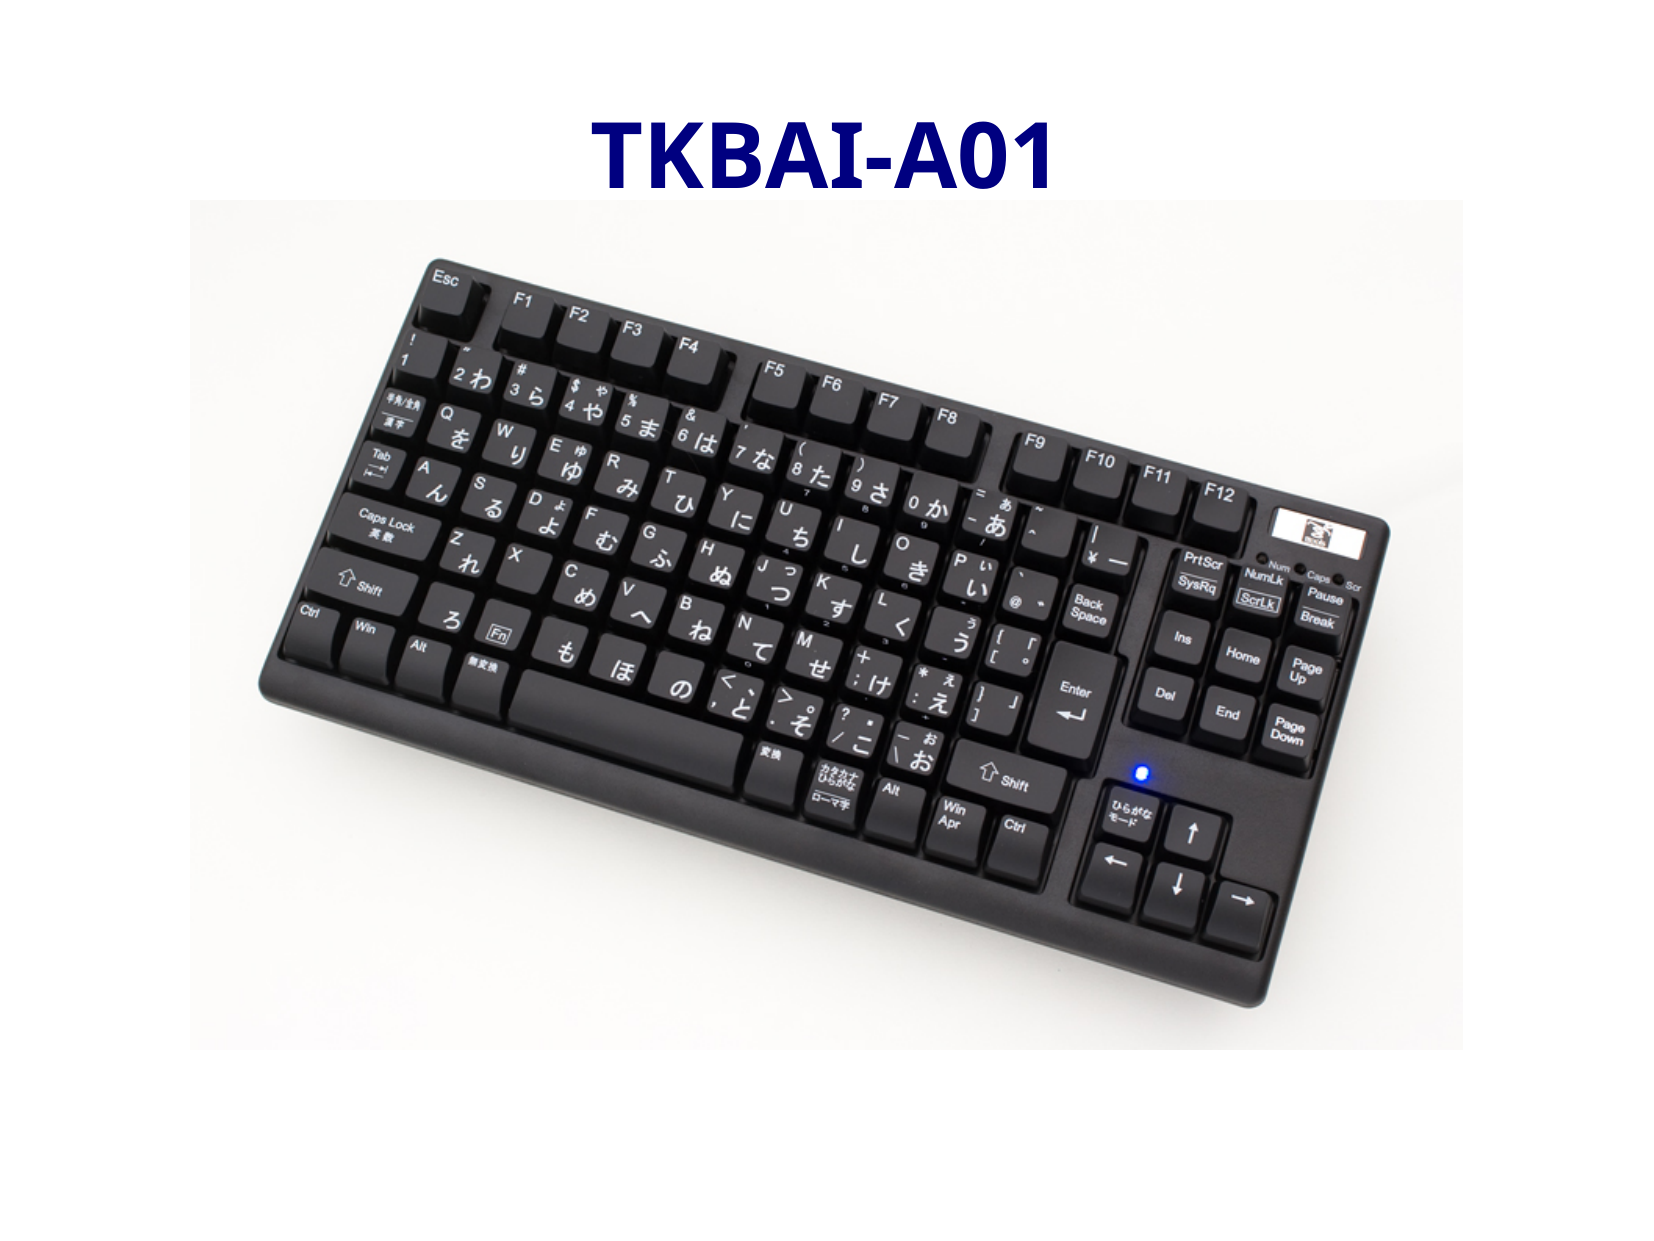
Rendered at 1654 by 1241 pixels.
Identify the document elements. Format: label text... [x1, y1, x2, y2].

title TKBAI-A01 [82, 56, 1571, 250]
picture [190, 200, 1463, 1050]
